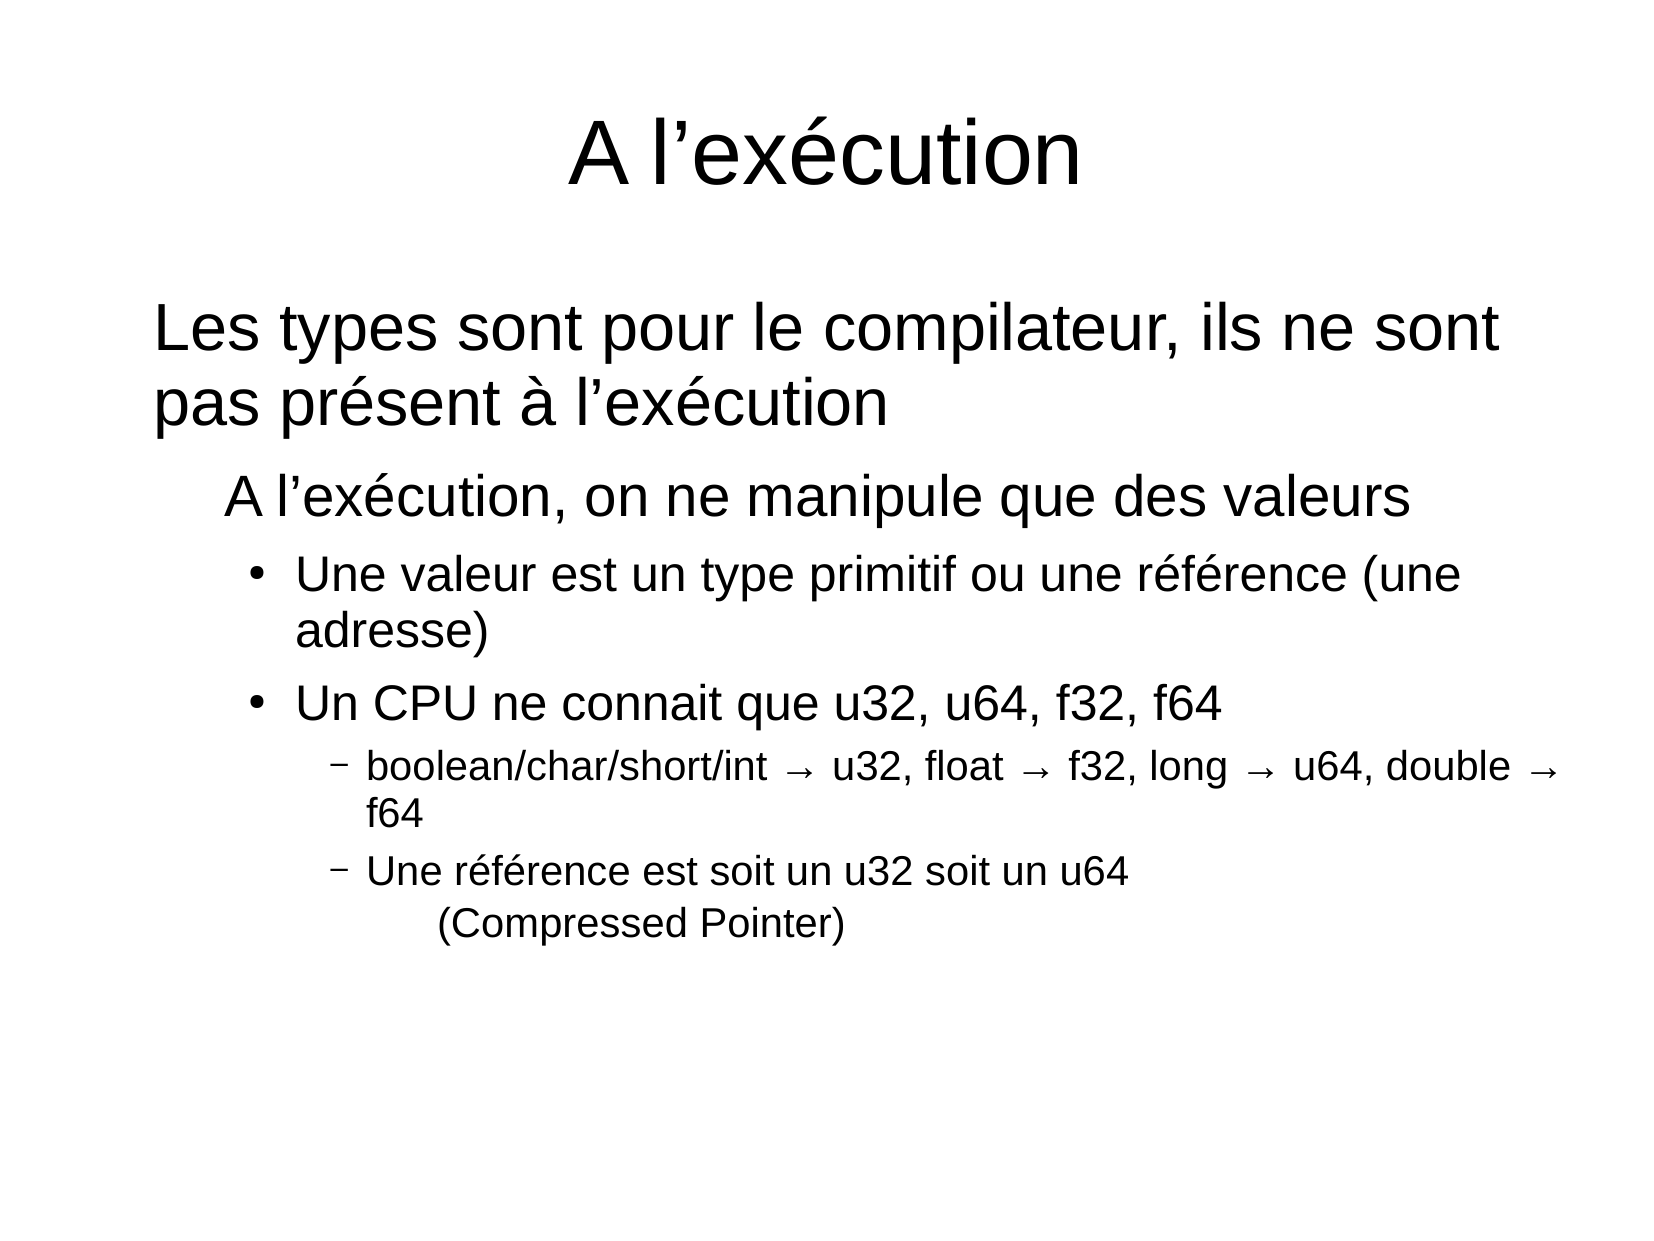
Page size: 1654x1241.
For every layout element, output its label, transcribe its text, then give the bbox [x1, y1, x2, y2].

list Les types sont pour le compilateur, ils ne sont pas présent à l’exécution A l’exécution, on ne manipule que des valeurs Une valeur est un type primitif ou une référence (une adresse) Un CPU ne connait que u32, u64, f32, f64 boolean/char/short/int → u32, float → f32, long → u64, double → f64 Une référence est soit un u32 soit un u64 (Compressed Pointer) [82, 290, 1571, 1156]
title A l’exécution [82, 49, 1571, 257]
